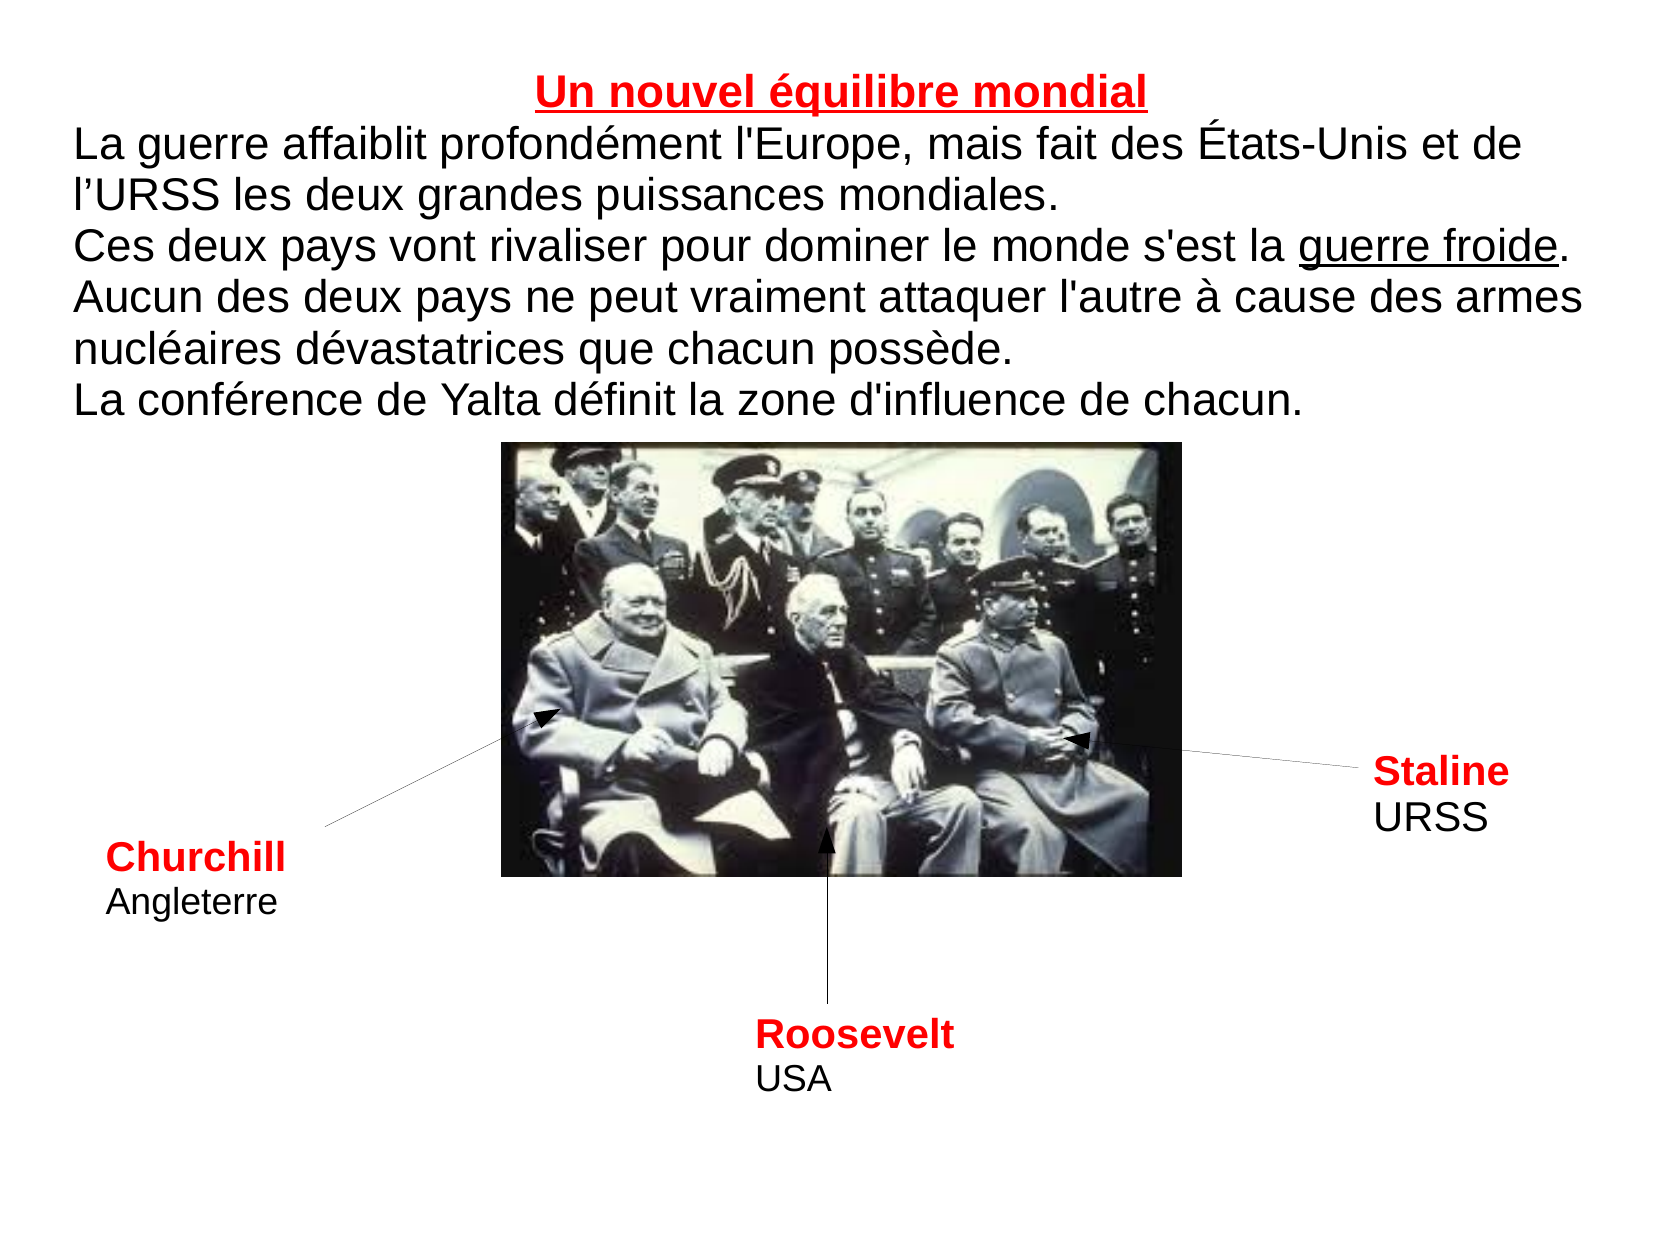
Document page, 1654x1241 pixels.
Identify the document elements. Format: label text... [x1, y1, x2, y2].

text_box Churchill Angleterre [90, 826, 302, 932]
picture [501, 442, 1182, 877]
text_box Un nouvel équilibre mondial La guerre affaiblit profondément l'Europe, mais fait des États-Unis et de l’URSS les deux grandes puissances mondiales. Ces deux pays vont rivaliser pour dominer le monde s'est la guerre froide. Aucun des deux pays ne peut vraiment attaquer l'autre à cause des armes nucléaires dévastatrices que chacun possède. La conférence de Yalta définit la zone d'influence de chacun. [59, 59, 1625, 433]
text_box Staline URSS [1358, 740, 1565, 850]
text_box Roosevelt USA [740, 1003, 970, 1109]
